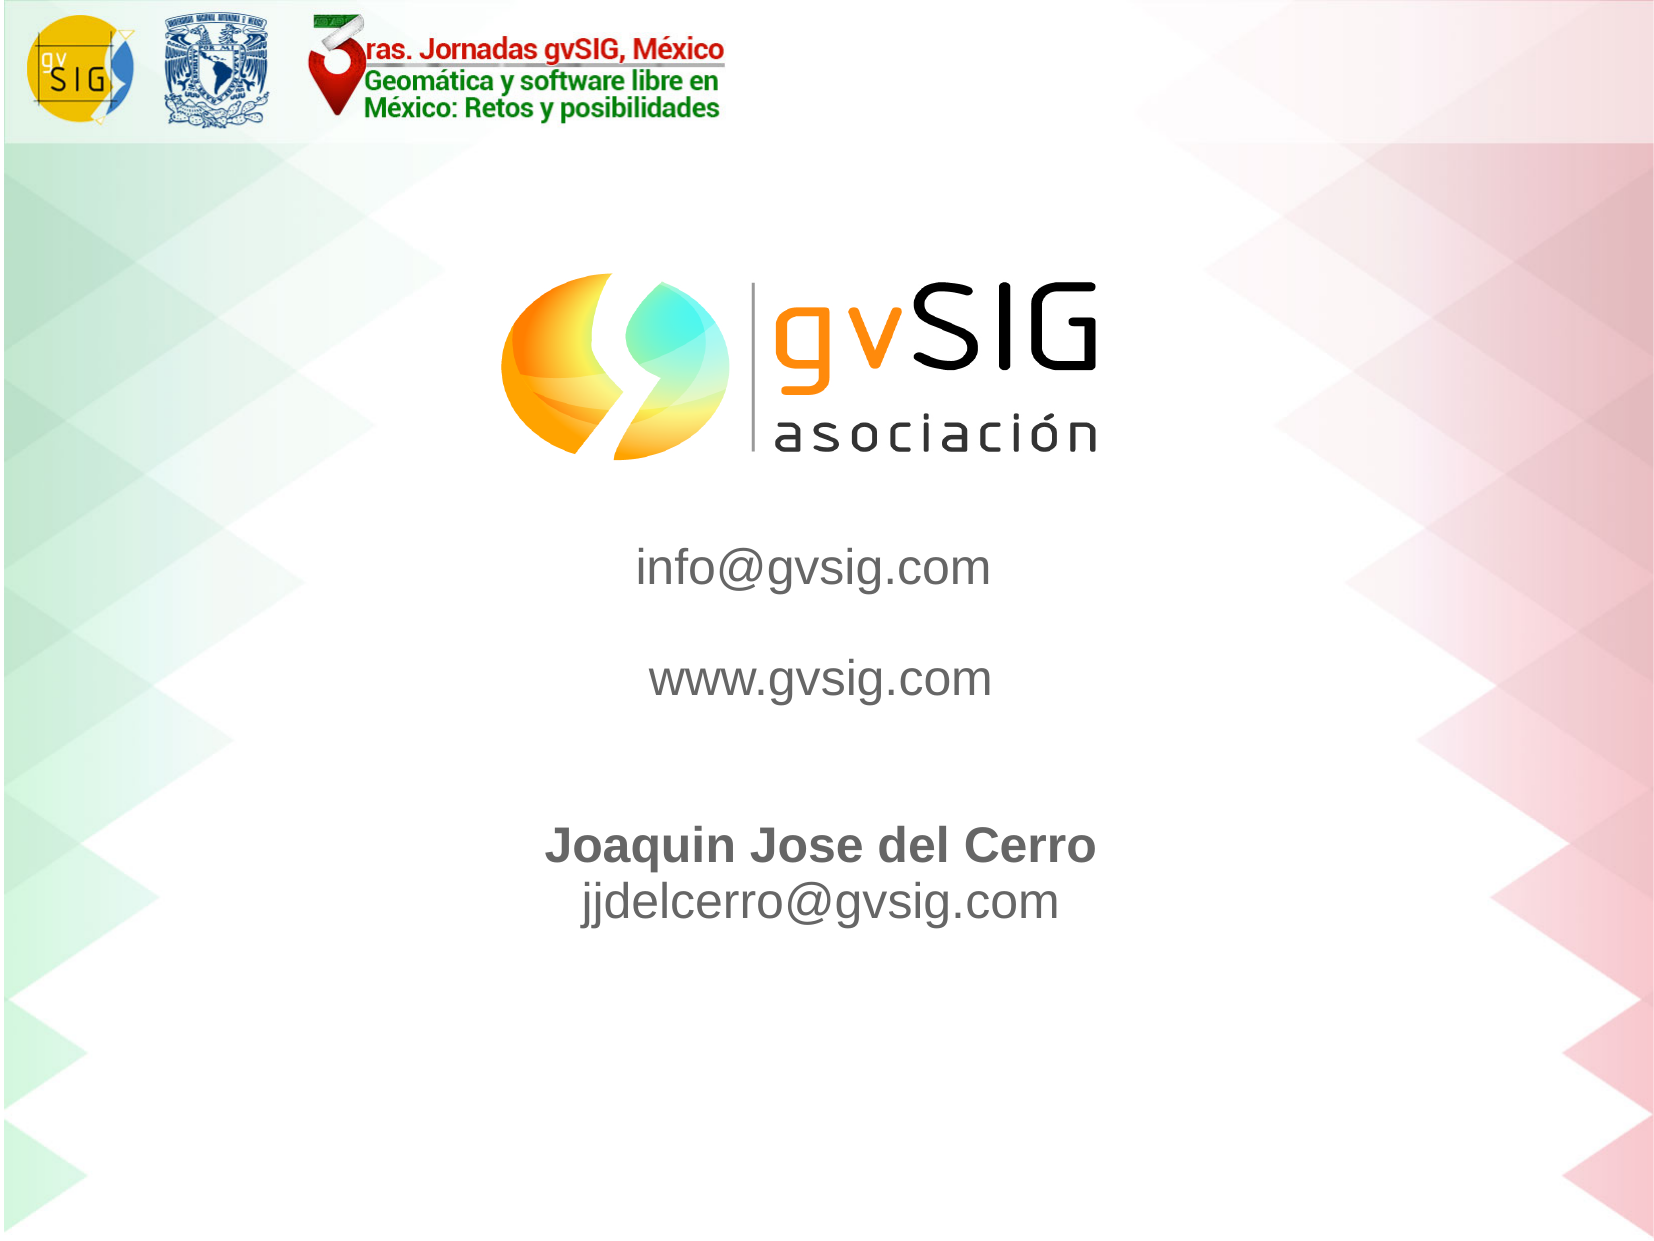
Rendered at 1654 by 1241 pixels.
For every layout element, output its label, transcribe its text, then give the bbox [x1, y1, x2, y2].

picture [4, 0, 1654, 1240]
text_box info@gvsig.com www.gvsig.com Joaquin Jose del Cerro jjdelcerro@gvsig.com [194, 531, 1447, 941]
